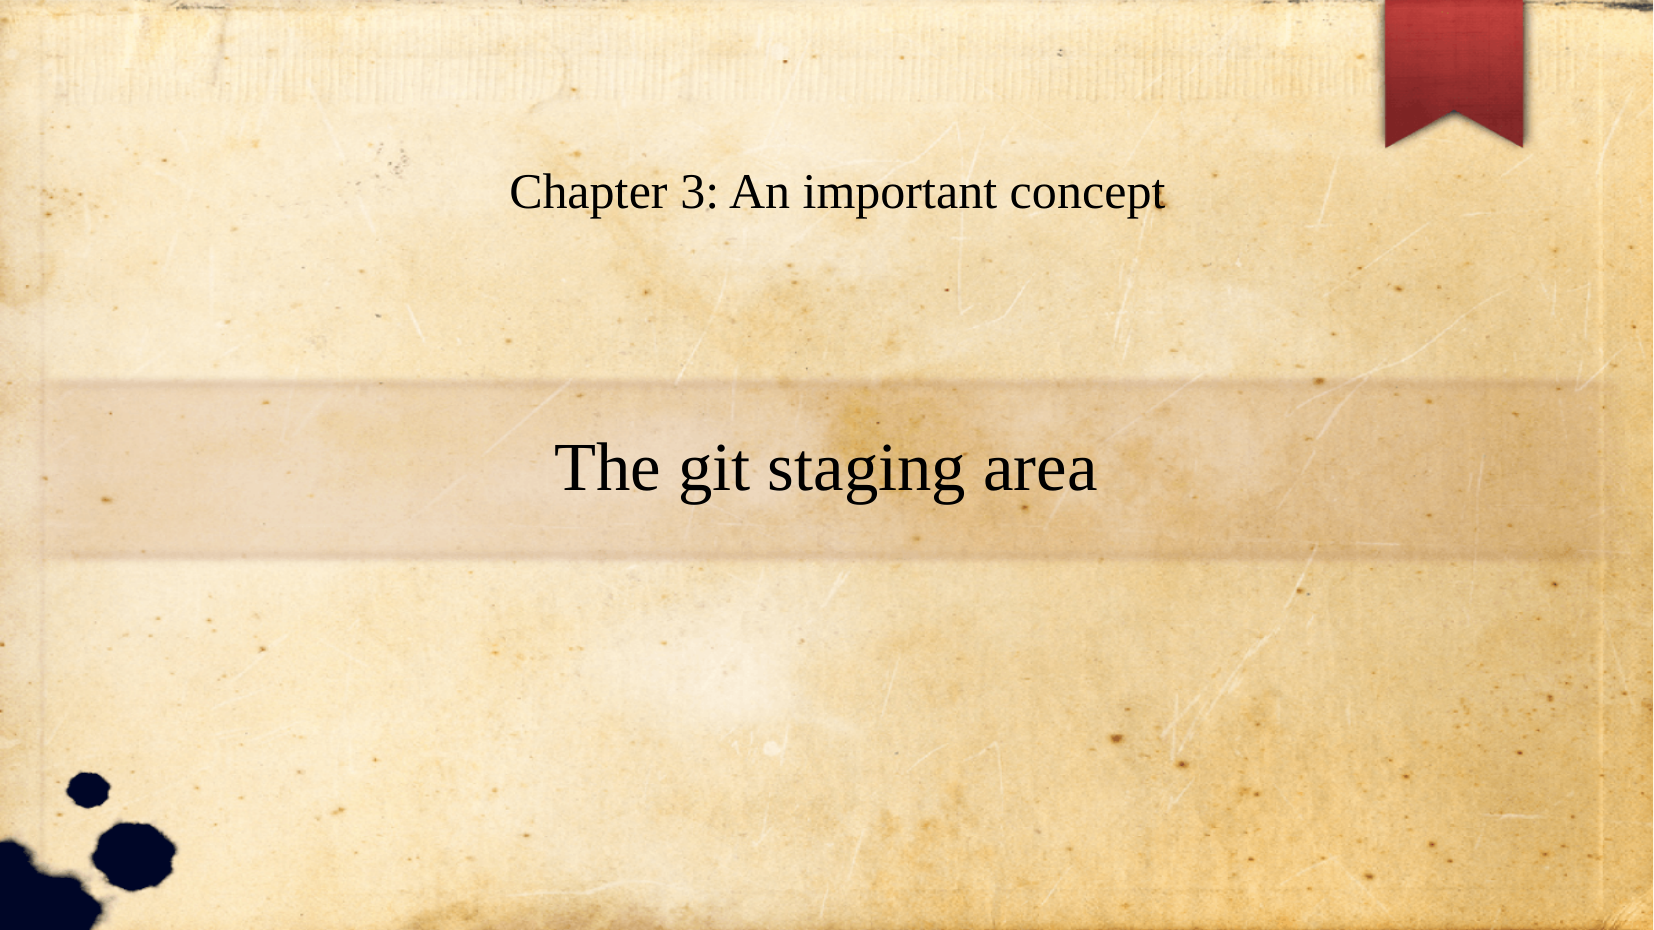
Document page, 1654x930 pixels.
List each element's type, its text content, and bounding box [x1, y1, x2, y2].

list Chapter 3: An important concept [74, 164, 1530, 300]
picture [0, 0, 1654, 930]
title The git staging area [82, 389, 1571, 545]
